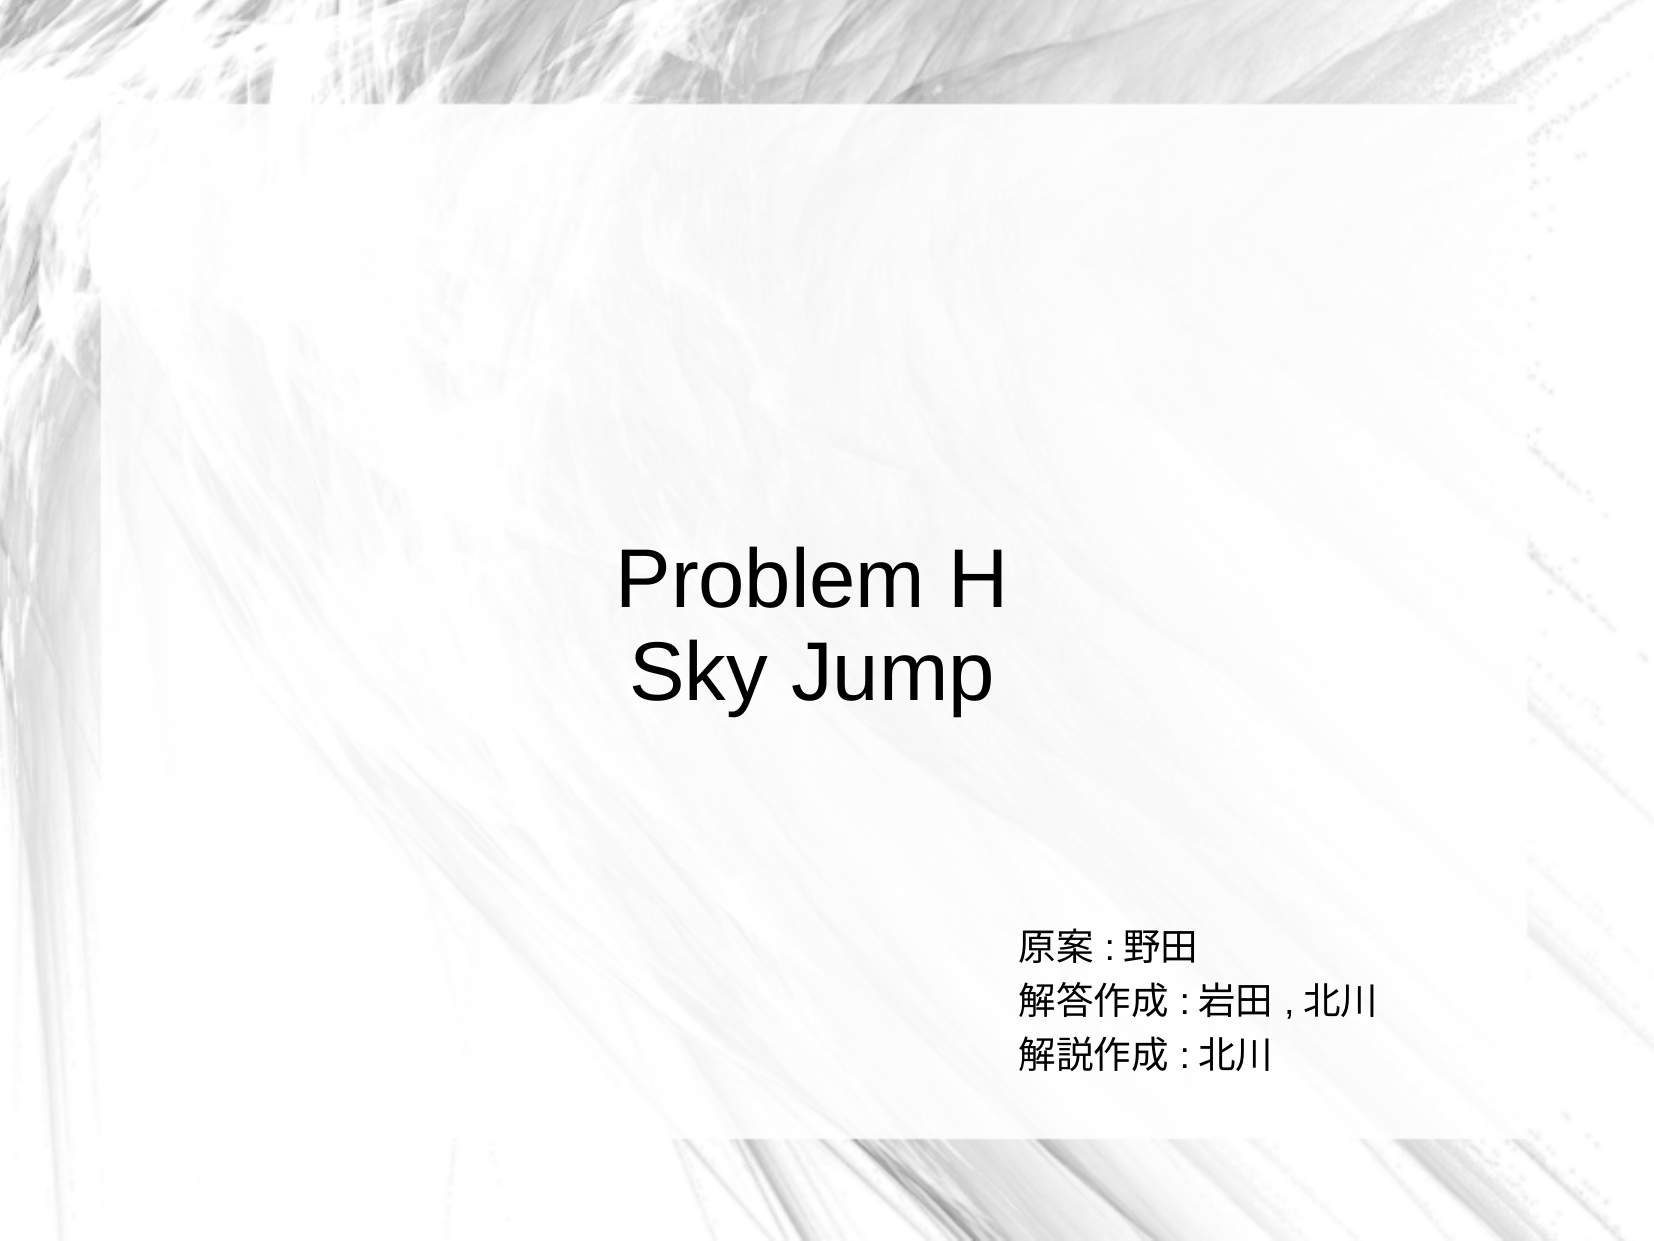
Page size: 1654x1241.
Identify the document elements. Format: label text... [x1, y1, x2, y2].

subtitle Problem H Sky Jump [118, 112, 1506, 1139]
picture [0, 0, 1654, 1241]
text_box 原案:野田 解答作成:岩田,北川 解説作成:北川 [1003, 909, 1536, 1051]
